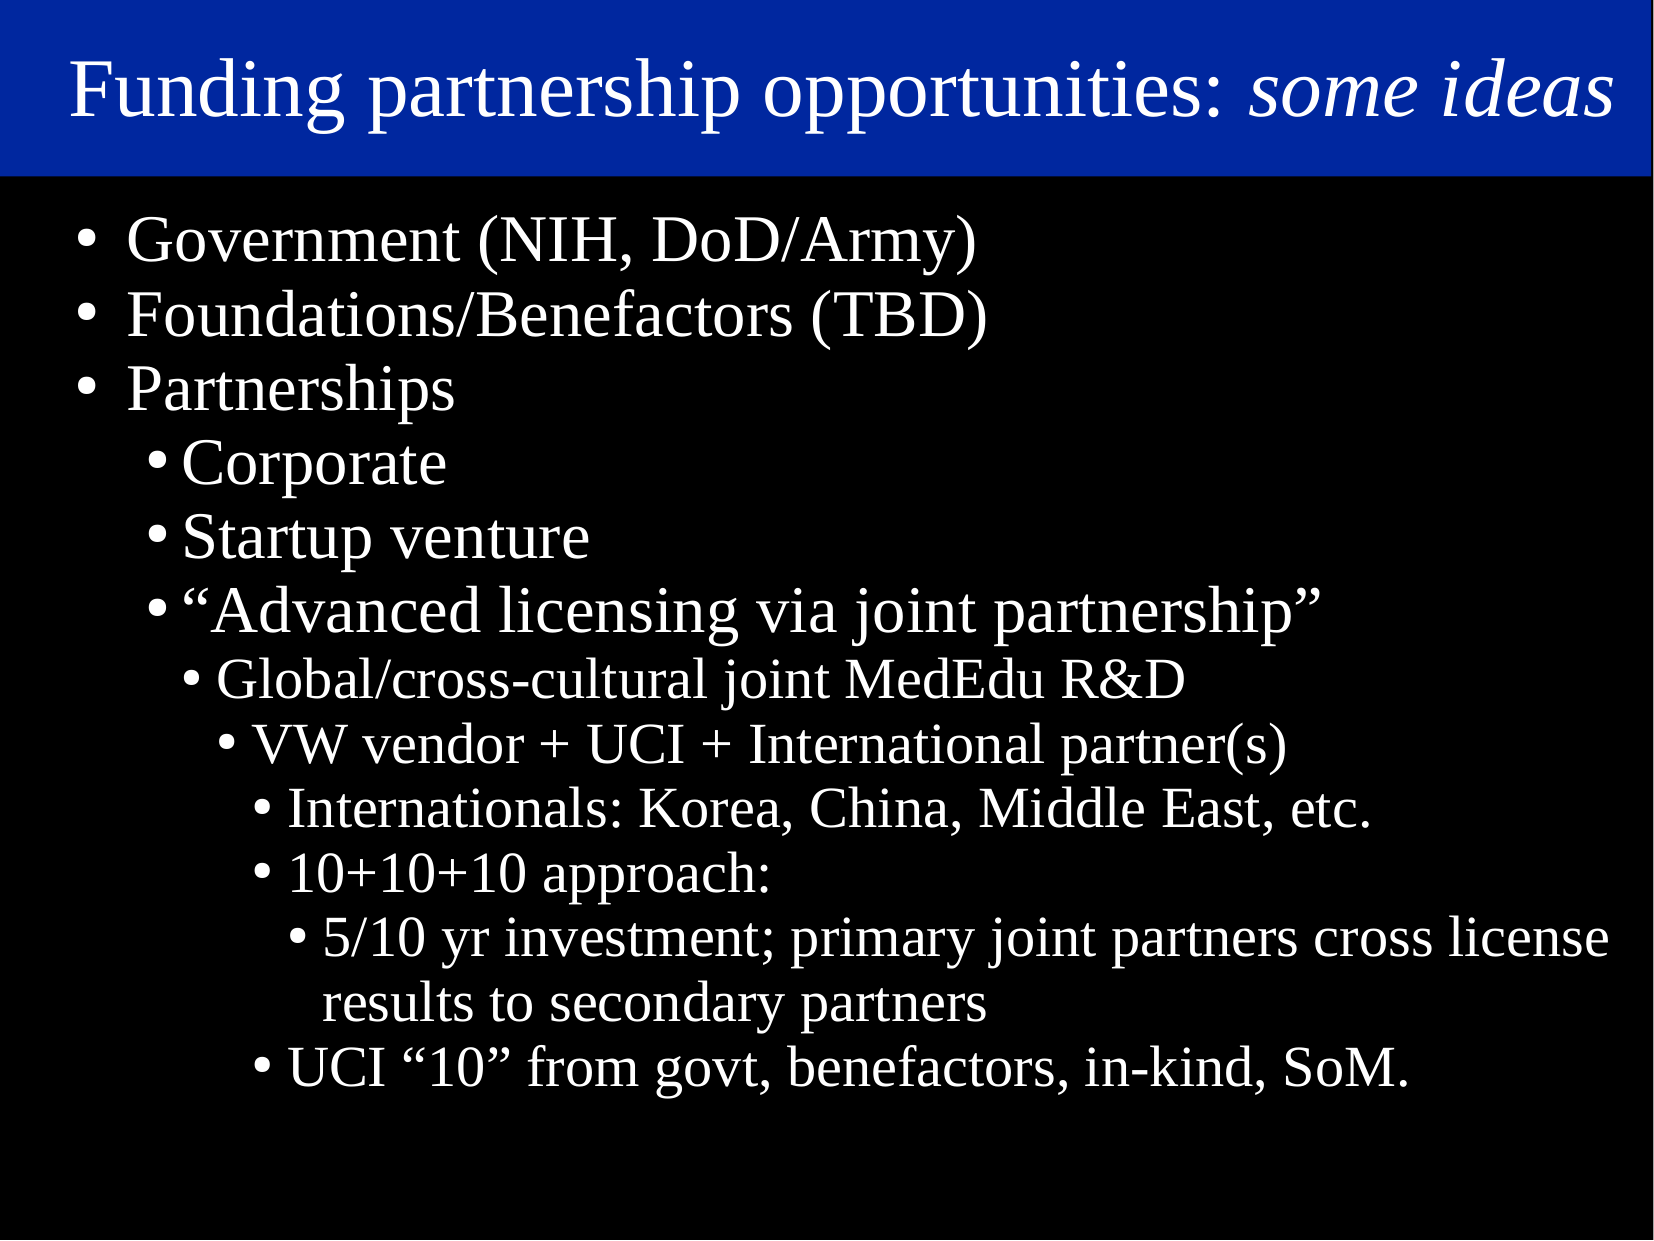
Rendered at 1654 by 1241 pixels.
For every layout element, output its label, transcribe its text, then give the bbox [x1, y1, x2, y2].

title Funding partnership opportunities: some ideas [2, 0, 1654, 178]
text_box Government (NIH, DoD/Army) Foundations/Benefactors (TBD) Partnerships Corporate Startup venture “Advanced licensing via joint partnership” Global/cross-cultural joint MedEdu R&D VW vendor + UCI + International partner(s) Internationals: Korea, China, Middle East, etc. 10+10+10 approach: 5/10 yr investment; primary joint partners cross license results to secondary partners UCI “10” from govt, benefactors, in-kind, SoM. [60, 195, 1654, 1241]
